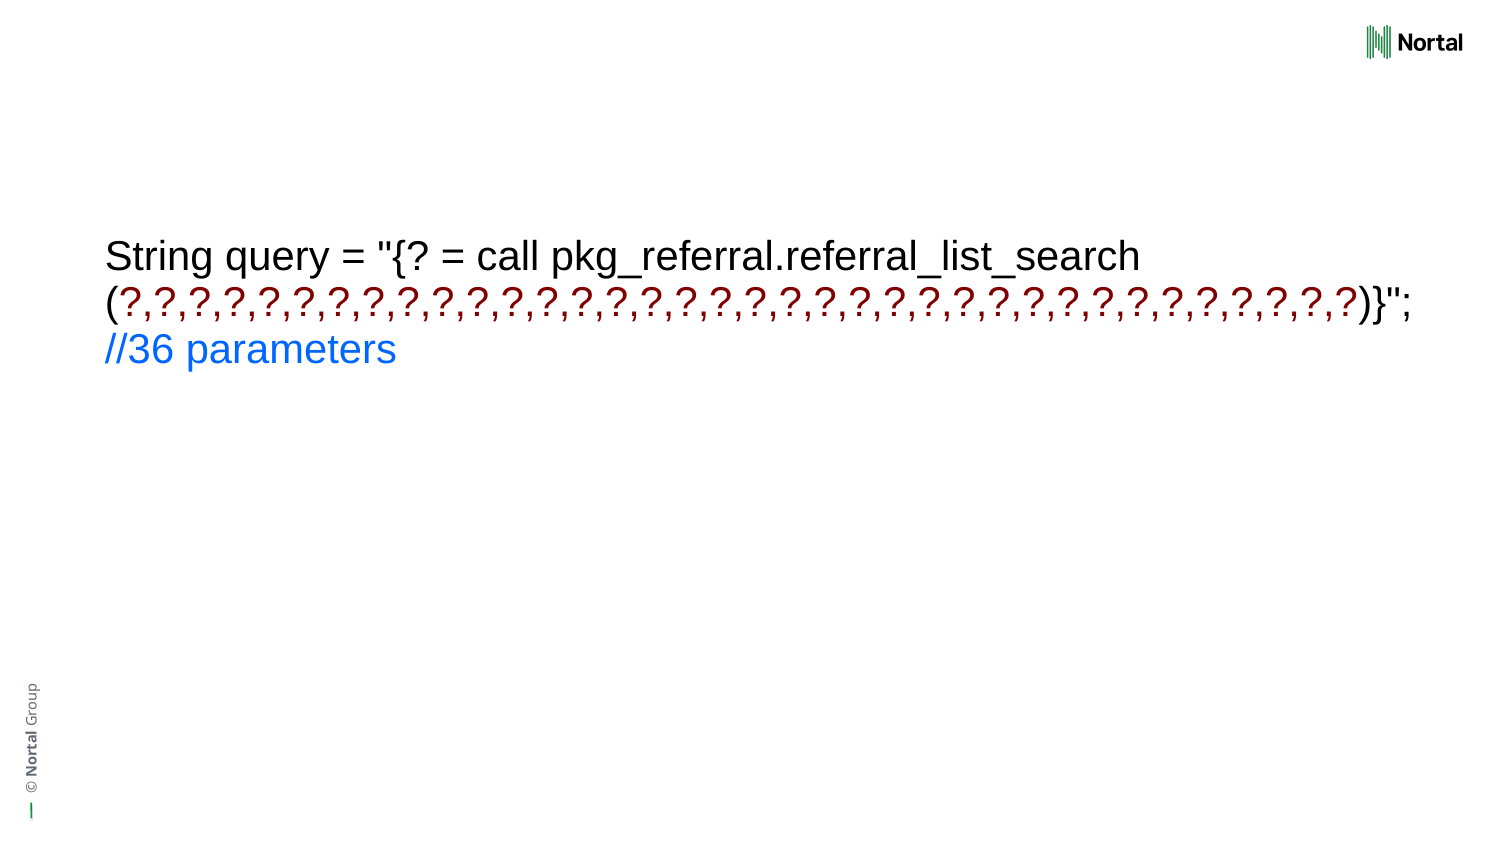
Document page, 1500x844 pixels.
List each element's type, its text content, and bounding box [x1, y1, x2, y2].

text_box String query = "{? = call pkg_referral.referral_list_search (?,?,?,?,?,?,?,?,?,?,?,?,?,?,?,?,?,?,?,?,?,?,?,?,?,?,?,?,?,?,?,?,?,?,?,?)}"; //36 parameters [90, 225, 1441, 566]
